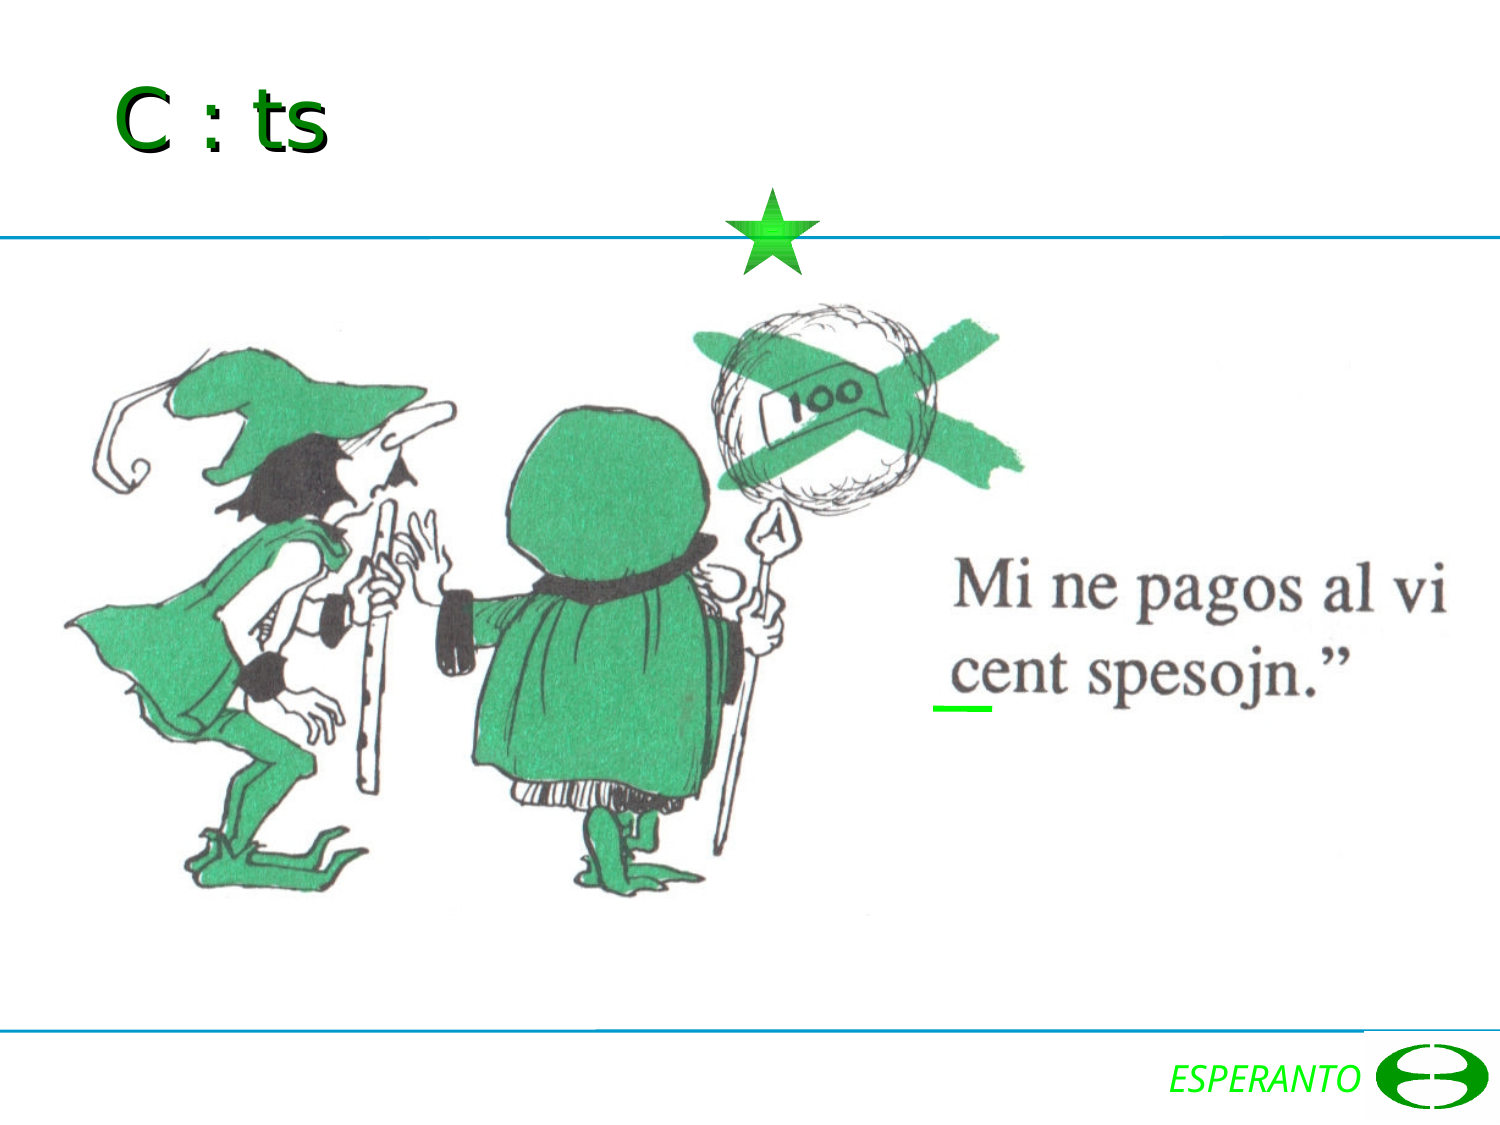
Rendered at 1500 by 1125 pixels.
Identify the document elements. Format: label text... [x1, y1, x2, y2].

title C : ts [112, 5, 1448, 245]
picture [1364, 1032, 1500, 1122]
picture [59, 295, 1454, 916]
